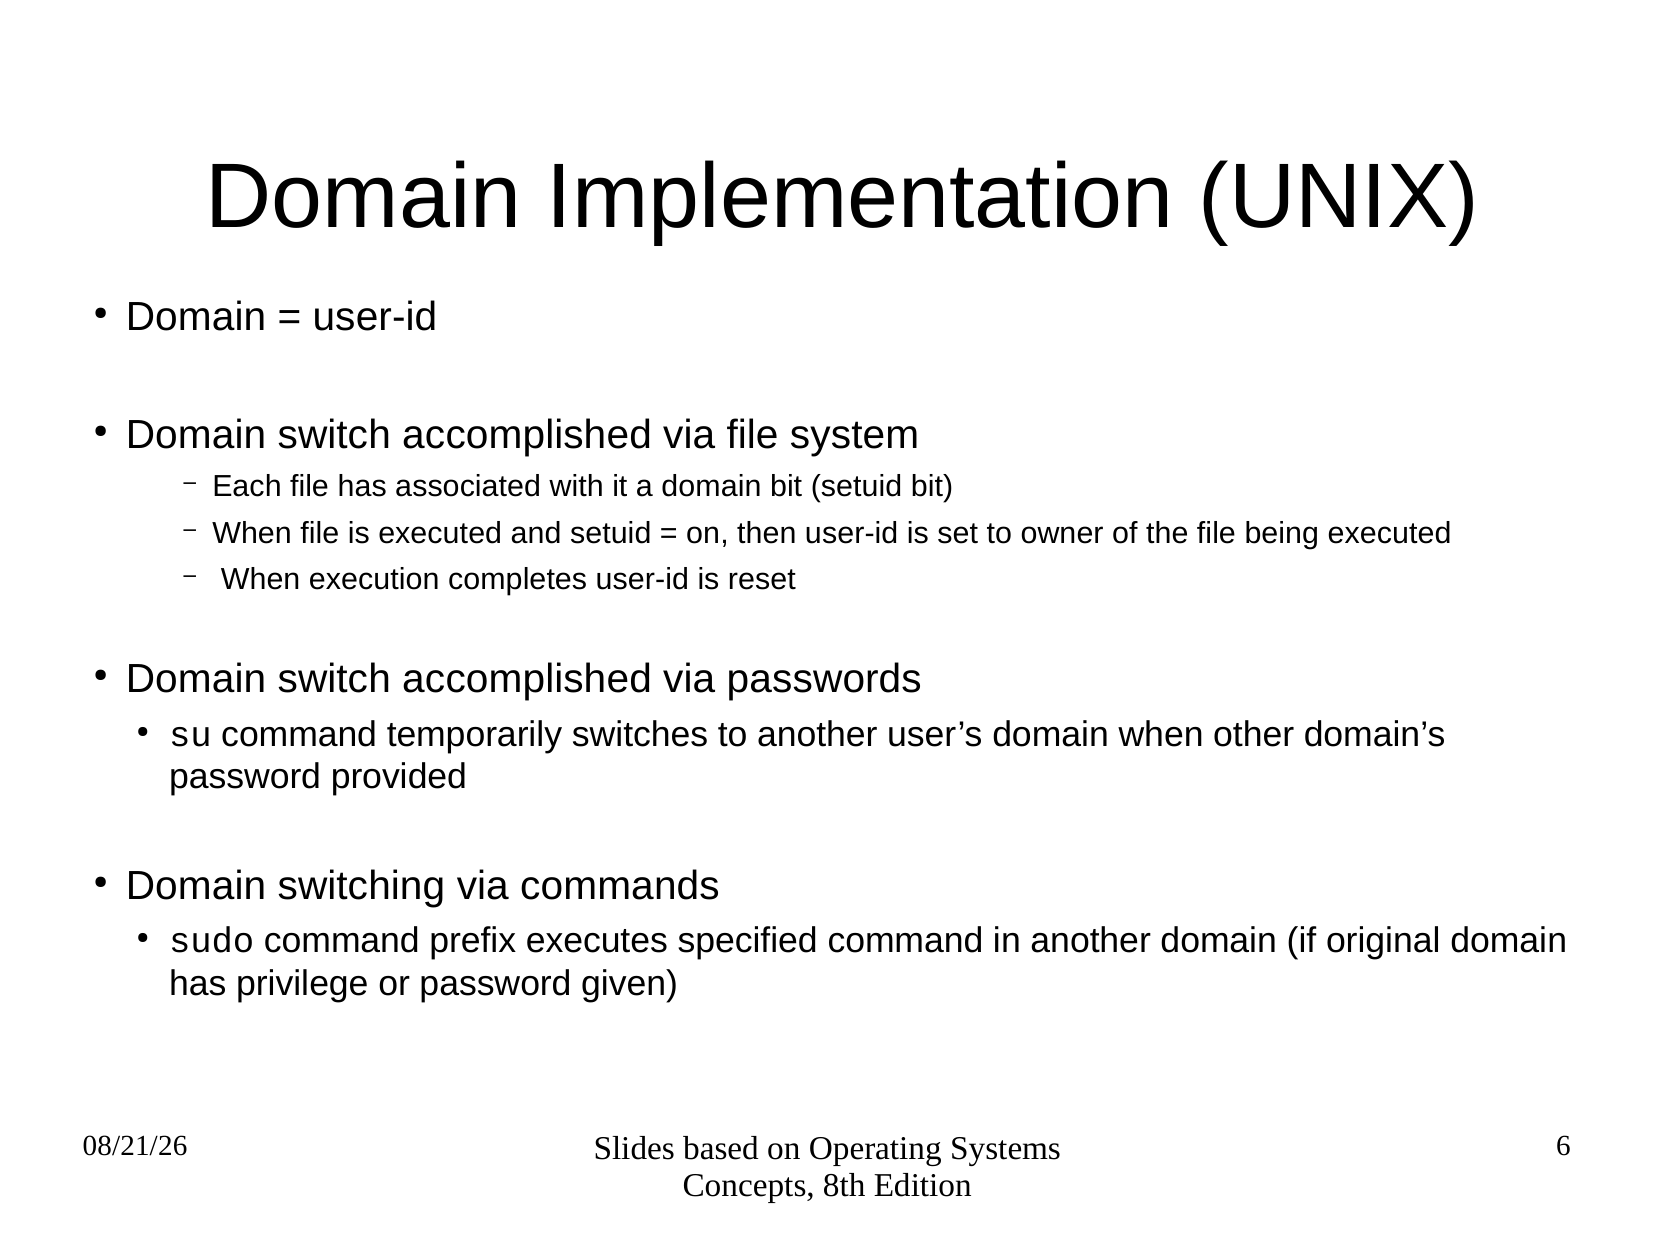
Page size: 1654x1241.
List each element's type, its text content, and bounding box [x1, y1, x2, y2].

list Domain = user-id Domain switch accomplished via file system Each file has associated with it a domain bit (setuid bit) When file is executed and setuid = on, then user-id is set to owner of the file being executed When execution completes user-id is reset Domain switch accomplished via passwords su command temporarily switches to another user’s domain when other domain’s password provided Domain switching via commands sudo command prefix executes specified command in another domain (if original domain has privilege or password given) [82, 290, 1571, 1010]
title Domain Implementation (UNIX) [82, 49, 1571, 257]
